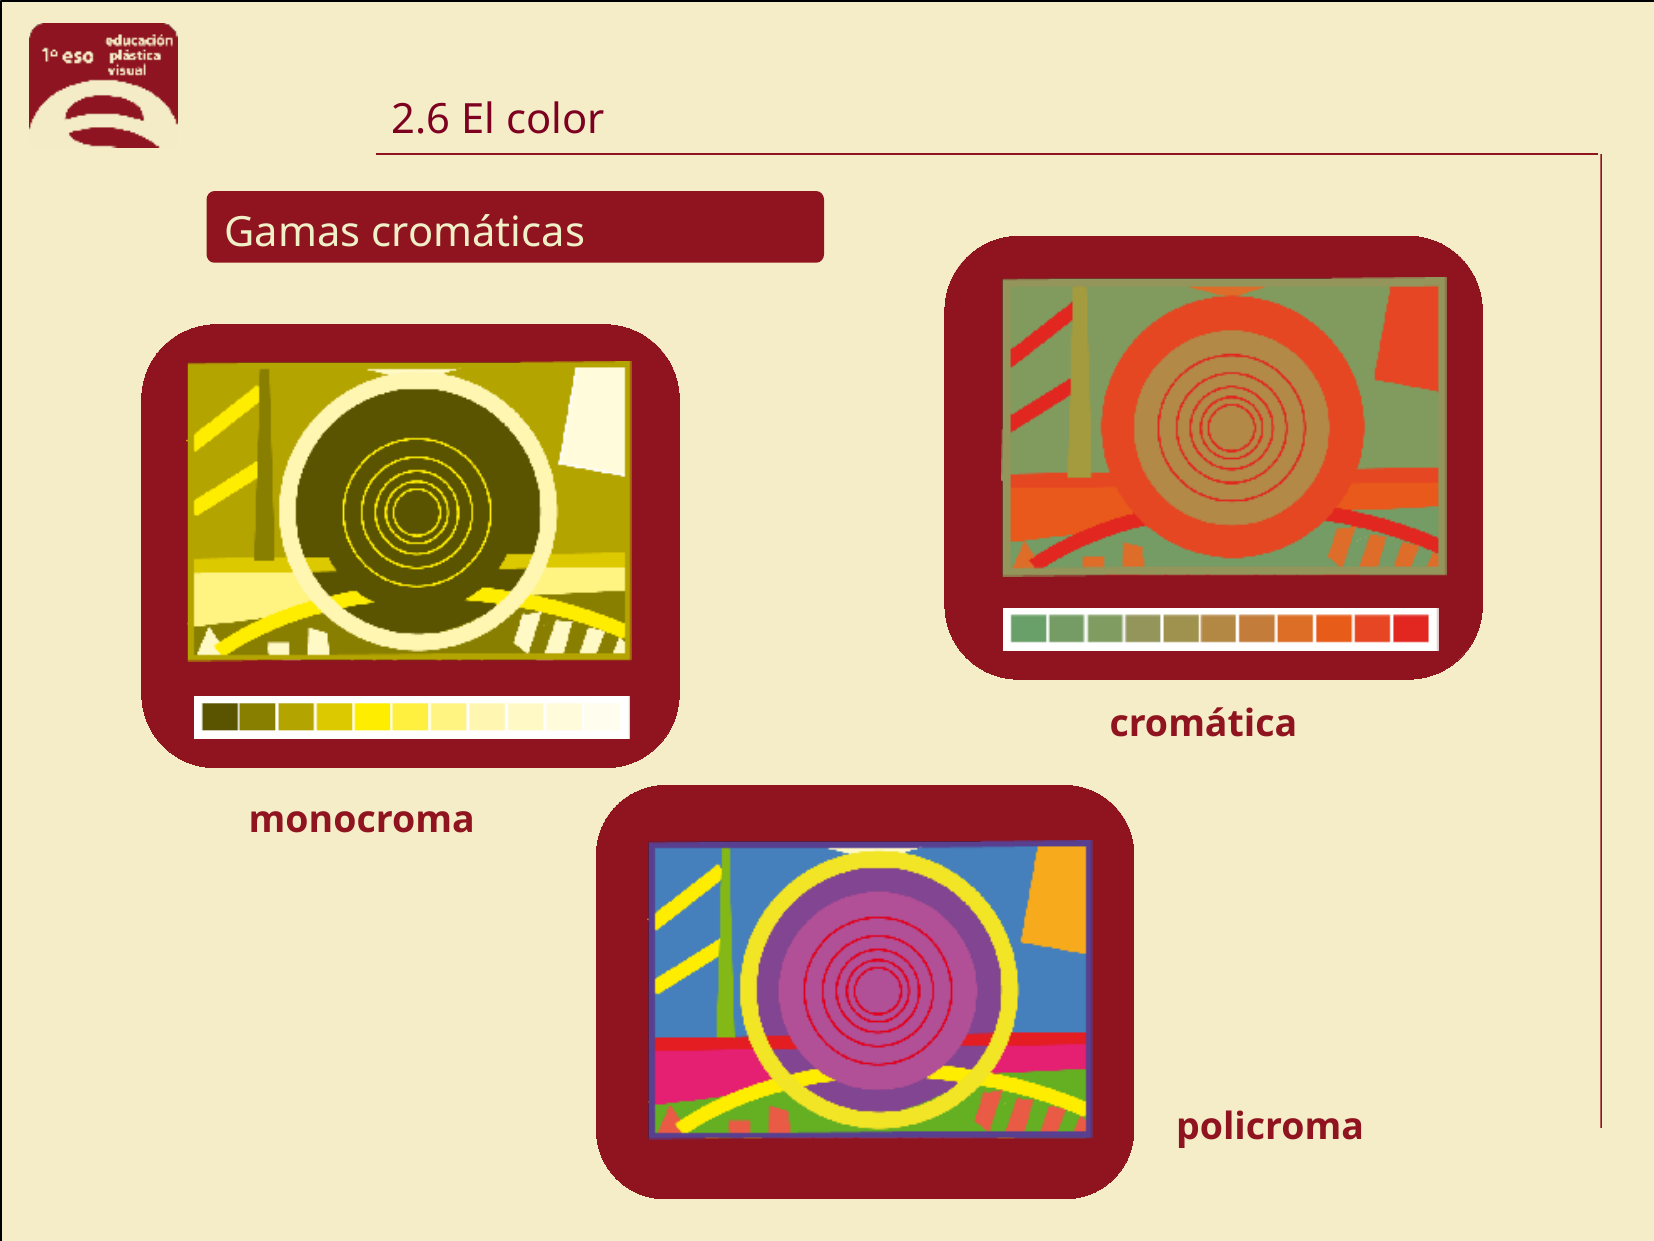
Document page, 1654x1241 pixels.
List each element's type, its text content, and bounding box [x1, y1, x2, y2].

text_box cromática [1085, 689, 1381, 761]
picture [0, 0, 1654, 1241]
text_box 2.6 El color [391, 86, 845, 148]
text_box [944, 236, 1483, 680]
text_box monocroma [224, 785, 550, 851]
text_box Gamas cromáticas [224, 200, 798, 260]
text_box [596, 785, 1134, 1199]
text_box policroma [1151, 1092, 1418, 1164]
text_box [141, 324, 680, 768]
